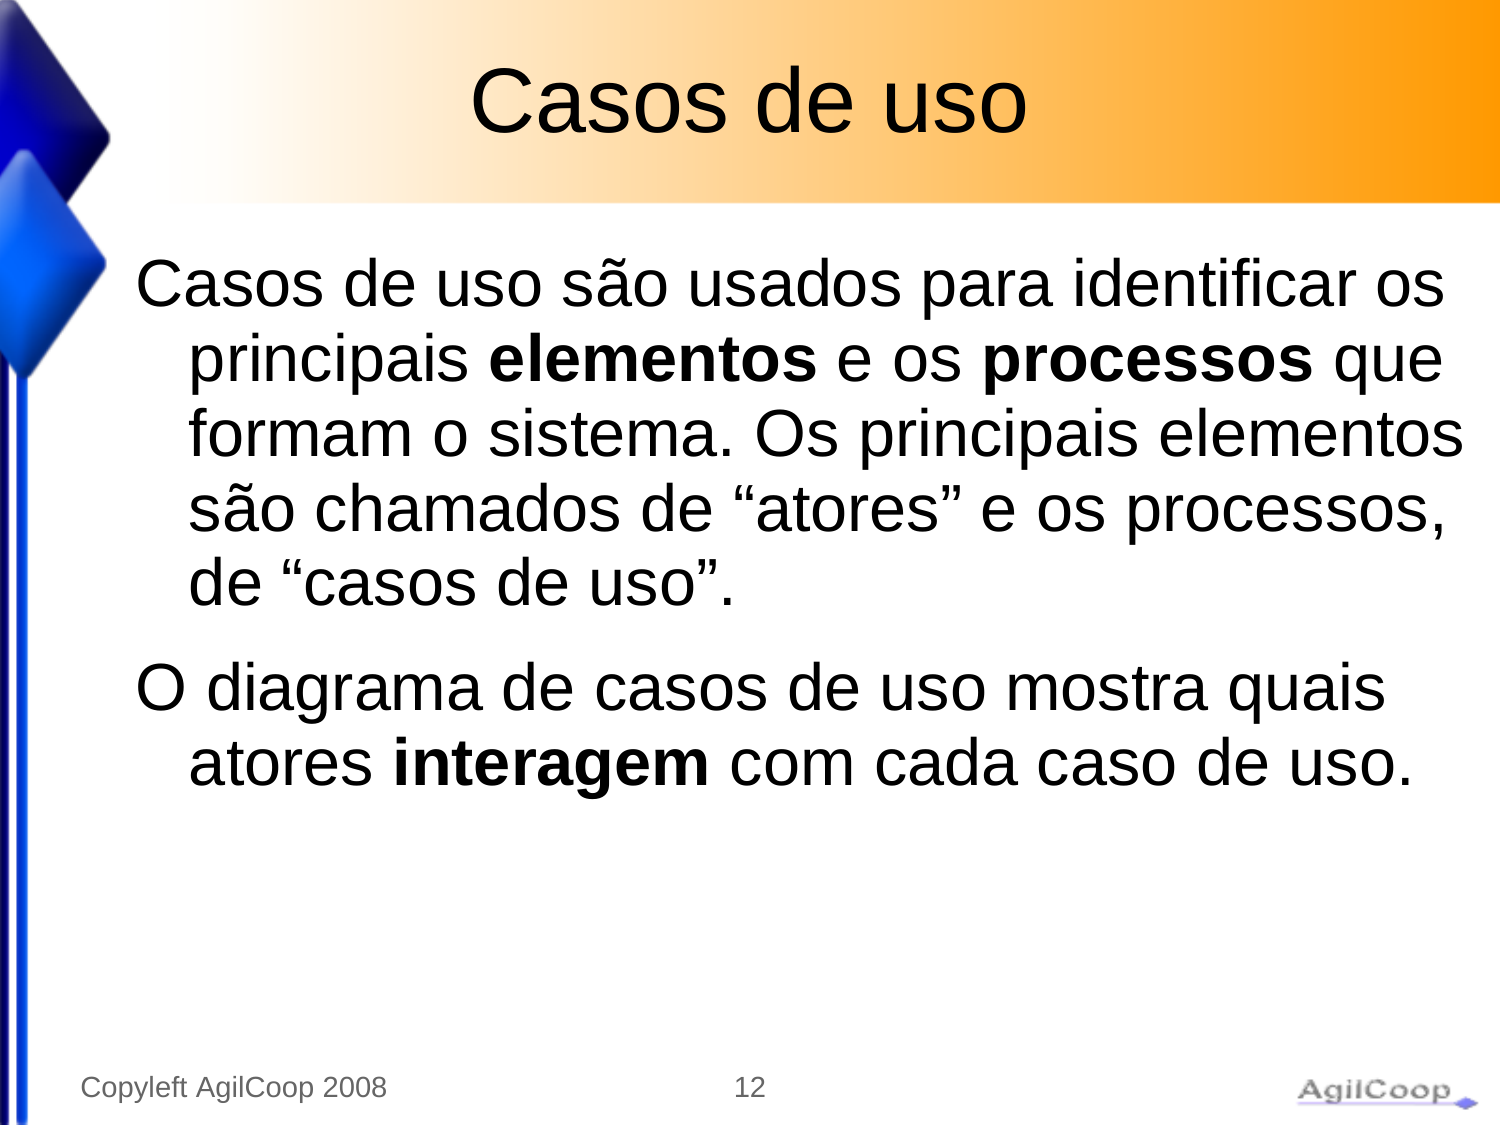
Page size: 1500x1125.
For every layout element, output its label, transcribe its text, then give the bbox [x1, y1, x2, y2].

title Casos de uso [75, 7, 1425, 196]
picture [0, 0, 1500, 1125]
list Casos de uso são usados para identificar os principais elementos e os processos que formam o sistema. Os principais elementos são chamados de “atores” e os processos, de “casos de uso”. O diagrama de casos de uso mostra quais atores interagem com cada caso de uso. [118, 246, 1477, 1018]
